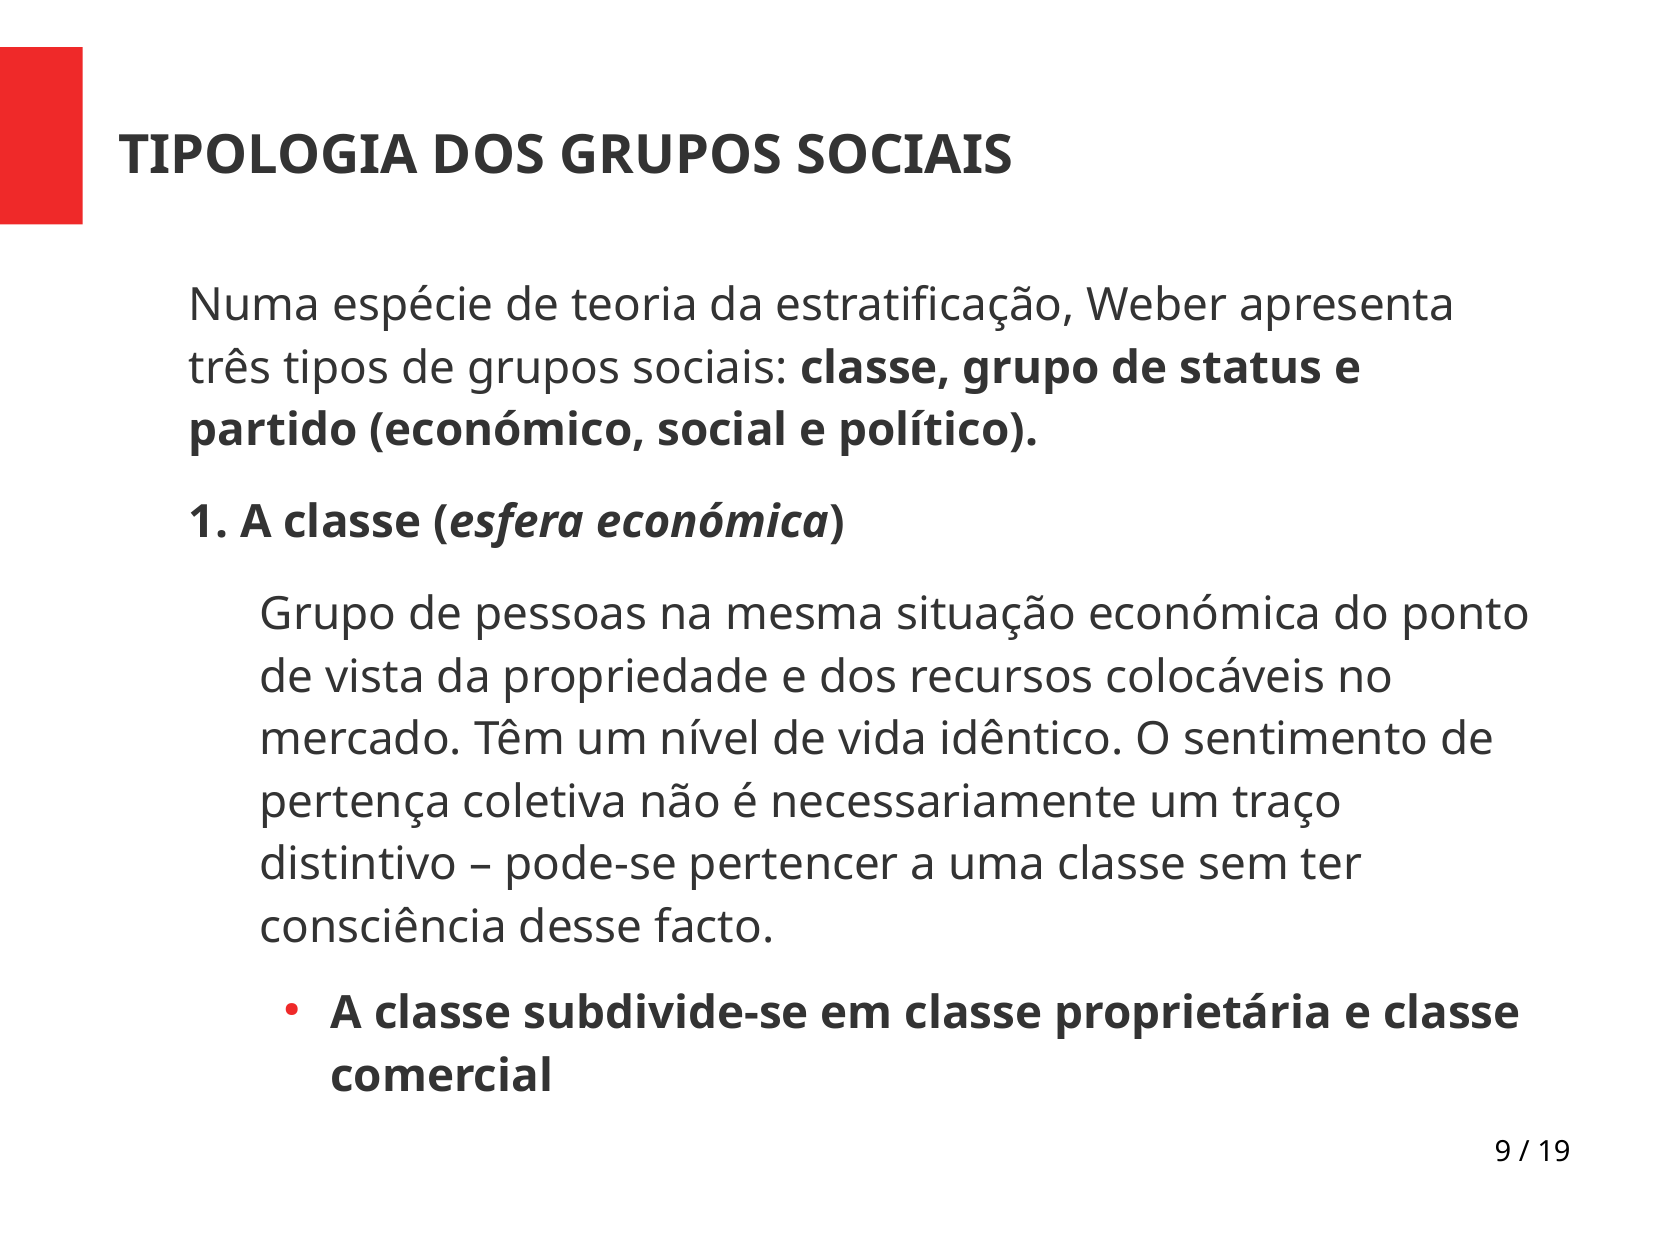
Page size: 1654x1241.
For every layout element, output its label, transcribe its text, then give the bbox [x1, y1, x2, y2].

list Numa espécie de teoria da estratificação, Weber apresenta três tipos de grupos sociais: classe, grupo de status e partido (económico, social e político). 1. A classe (esfera económica) Grupo de pessoas na mesma situação económica do ponto de vista da propriedade e dos recursos colocáveis no mercado. Têm um nível de vida idêntico. O sentimento de pertença coletiva não é necessariamente um traço distintivo – pode-se pertencer a uma classe sem ter consciência desse facto. A classe subdivide-se em classe proprietária e classe comercial [118, 271, 1536, 991]
title TIPOLOGIA DOS GRUPOS SOCIAIS [118, 49, 1571, 257]
